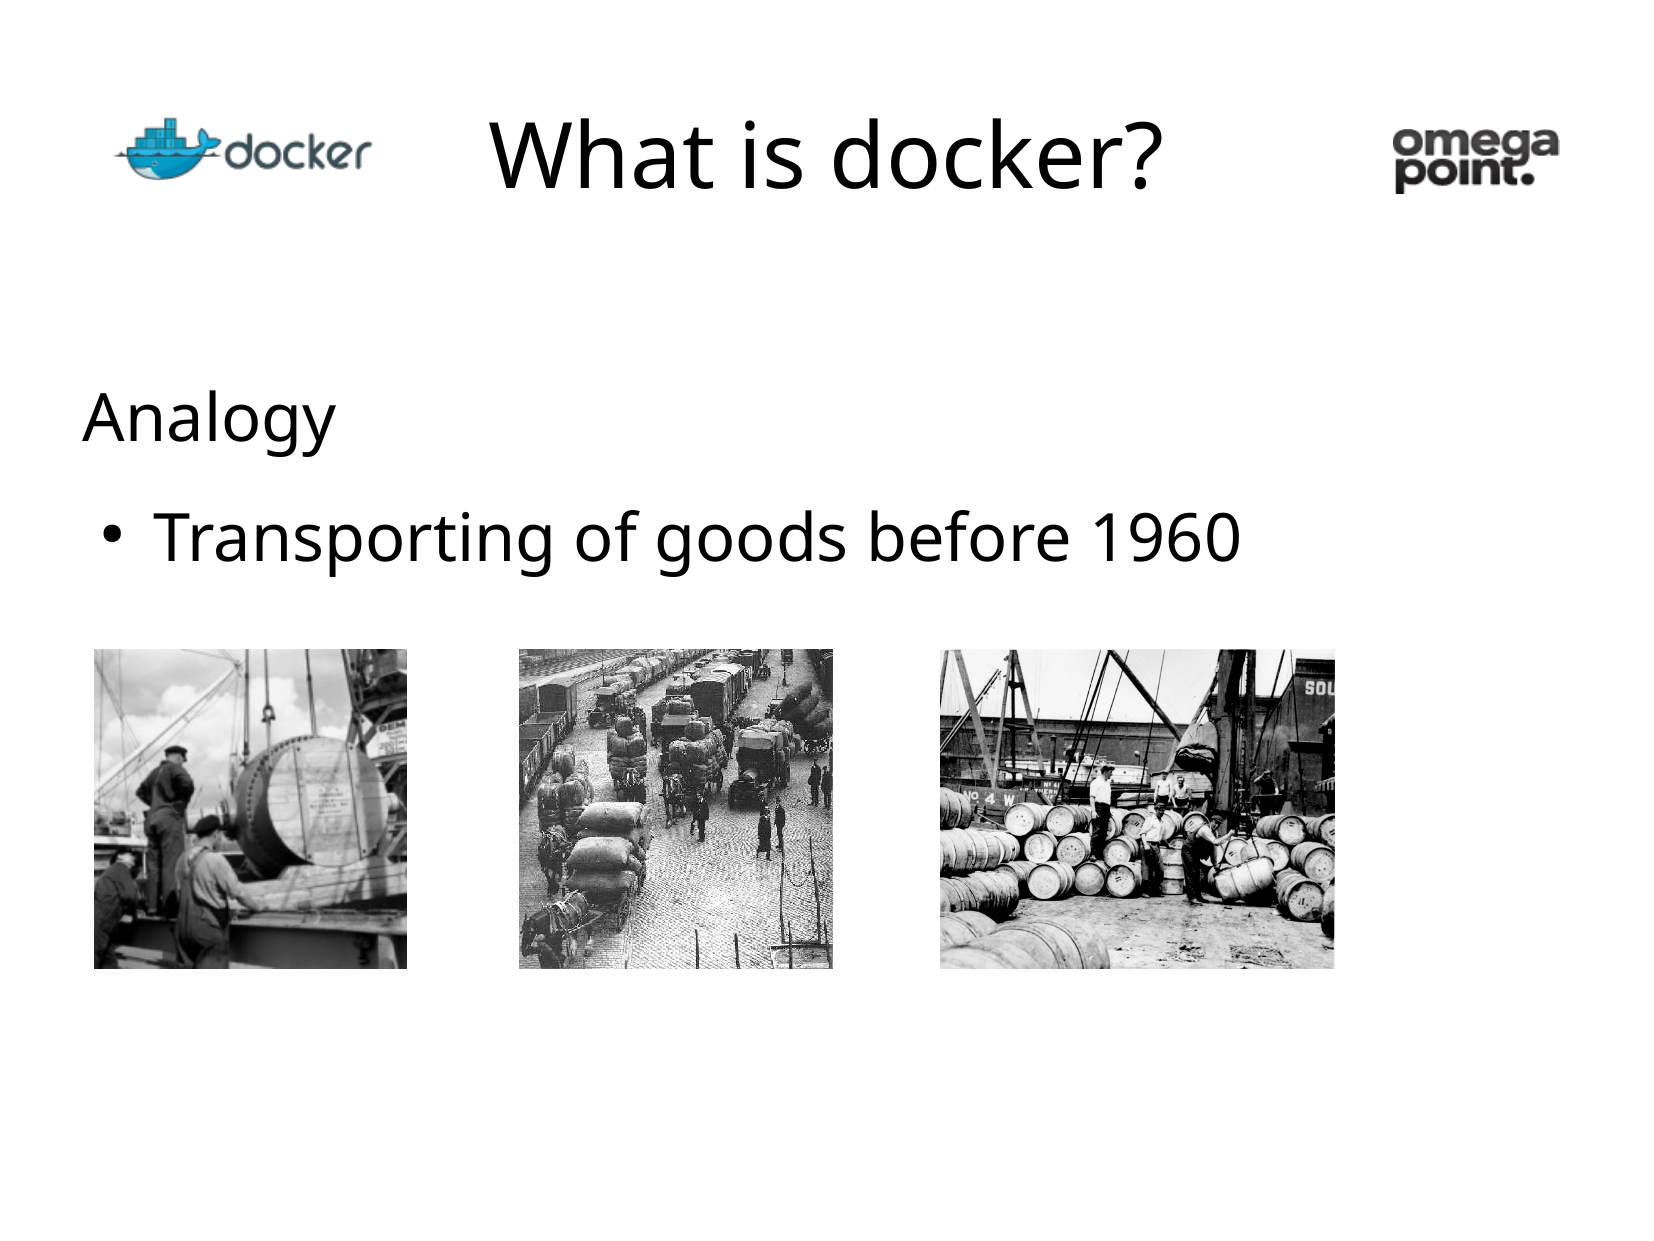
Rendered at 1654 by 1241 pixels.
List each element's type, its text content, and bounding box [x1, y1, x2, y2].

picture [519, 649, 833, 969]
picture [99, 94, 390, 204]
picture [94, 649, 407, 969]
list Analogy Transporting of goods before 1960 [82, 369, 1571, 930]
title What is docker? [82, 49, 1571, 257]
picture [940, 649, 1335, 969]
picture [1393, 129, 1560, 194]
